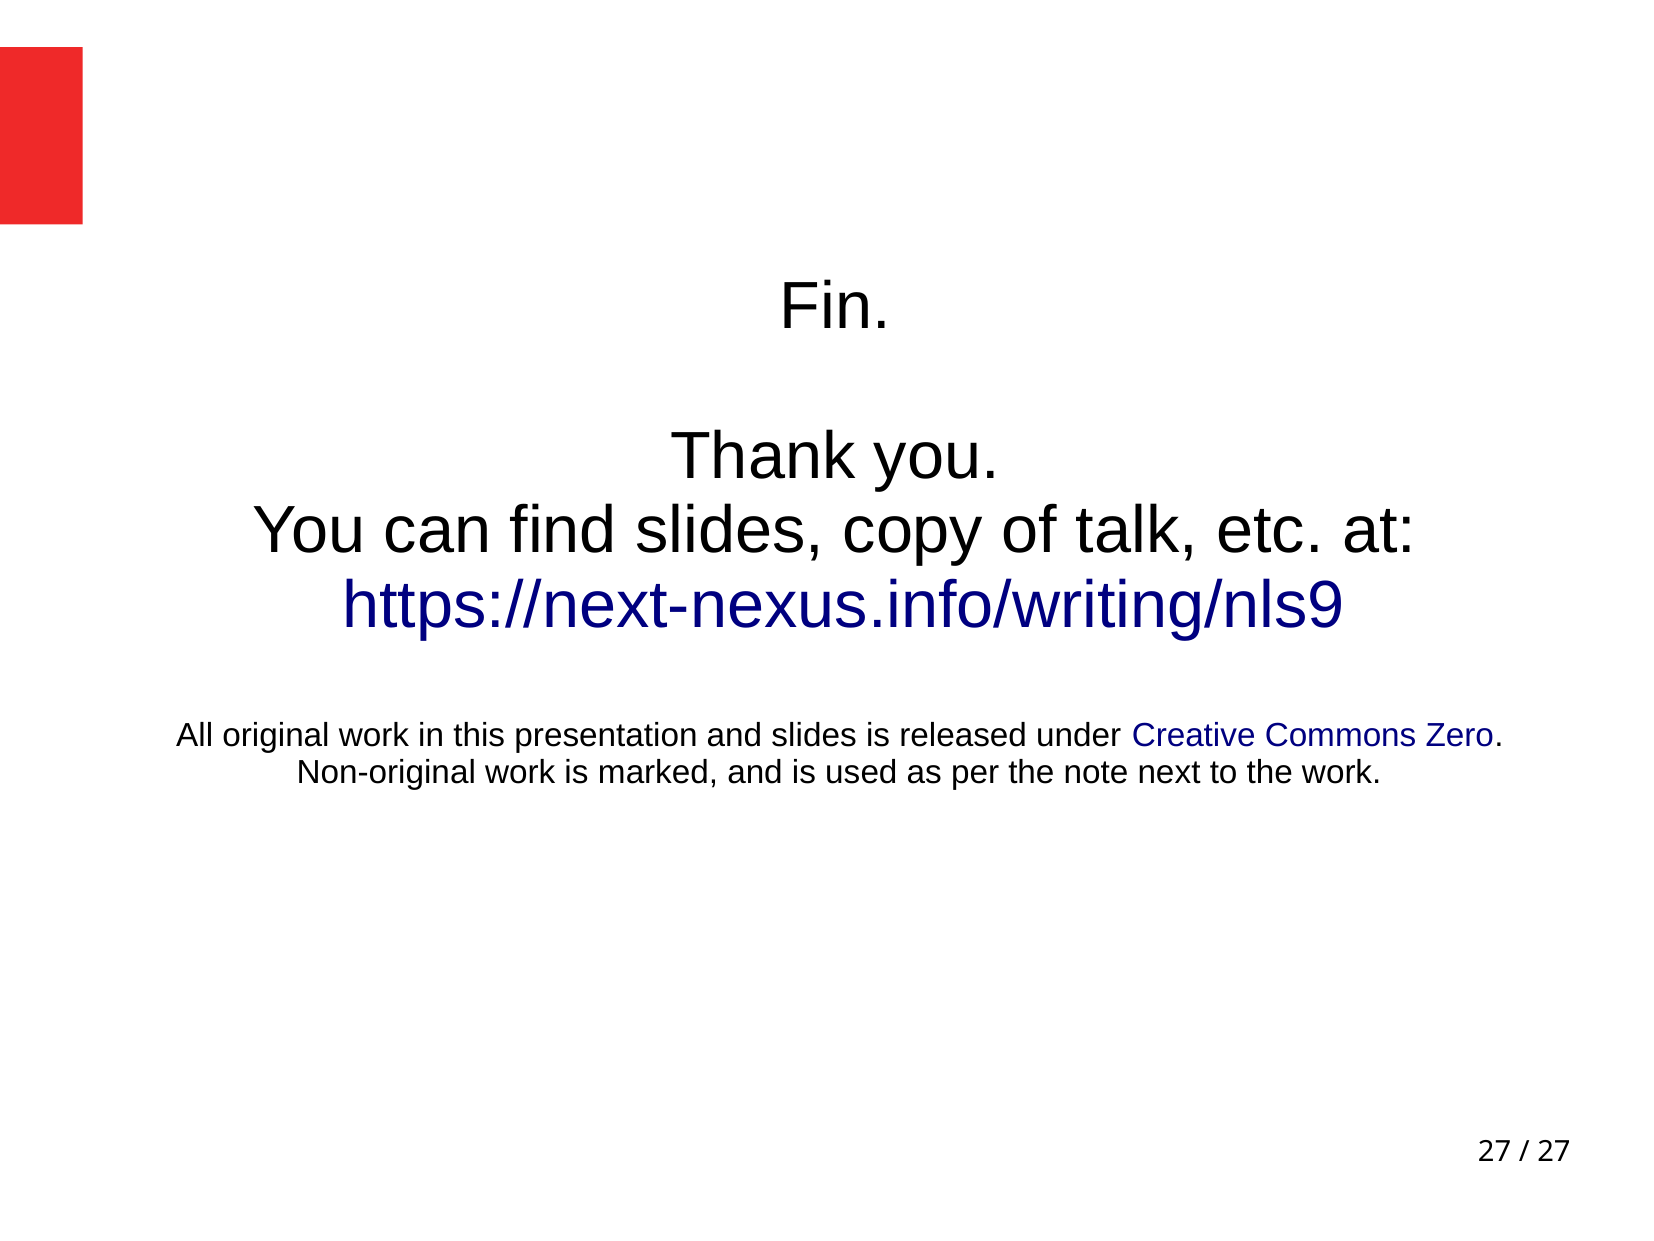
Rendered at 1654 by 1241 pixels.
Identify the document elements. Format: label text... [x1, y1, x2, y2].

subtitle Fin. Thank you. You can find slides, copy of talk, etc. at: https://next-nexus.info/writing/nls9 All original work in this presentation and slides is released under Creative Commons Zero. Non-original work is marked, and is used as per the note next to the work. [118, 43, 1571, 1016]
